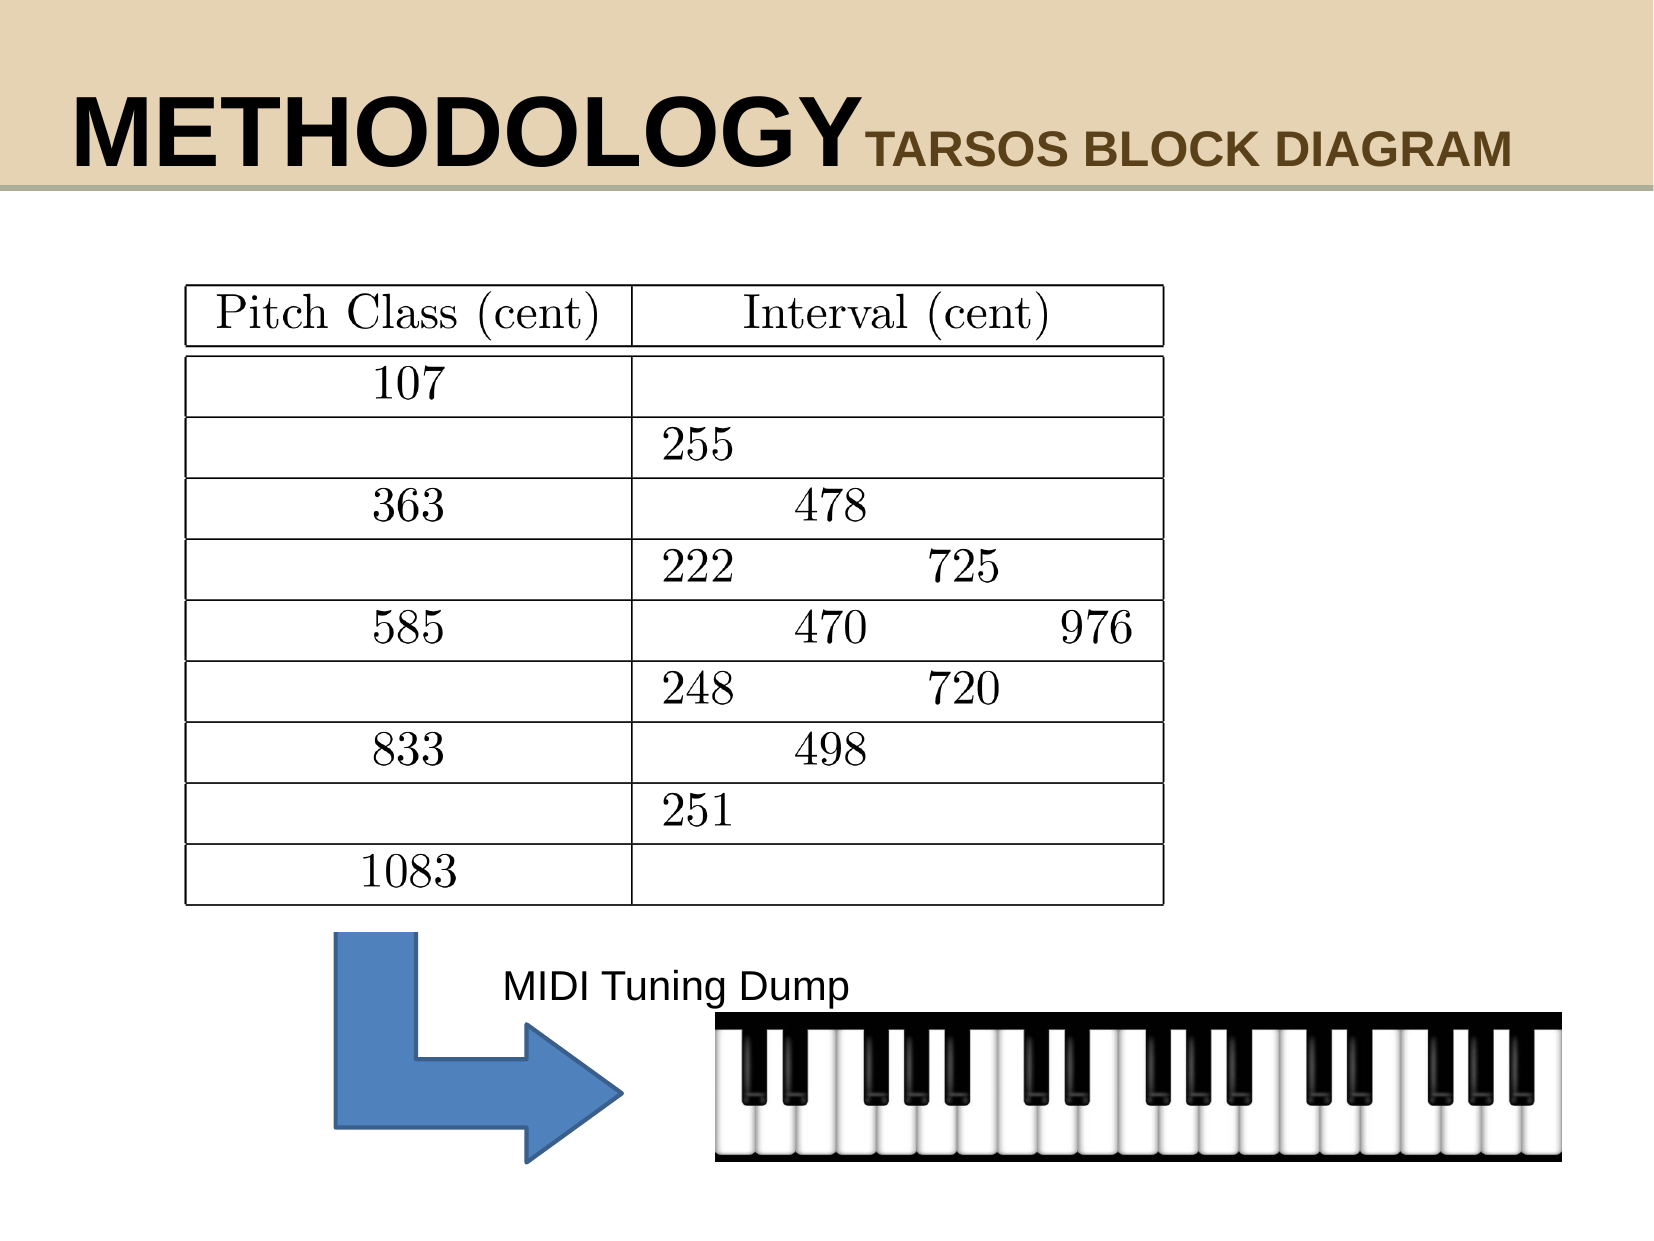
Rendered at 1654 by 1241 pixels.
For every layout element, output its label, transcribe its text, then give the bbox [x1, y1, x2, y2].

text_box MIDI Tuning Dump [487, 955, 865, 1013]
picture [150, 262, 1201, 932]
text_box [335, 932, 622, 1163]
picture [715, 1012, 1562, 1162]
title METHODOLOGYTARSOS BLOCK DIAGRAM [0, 0, 1654, 188]
